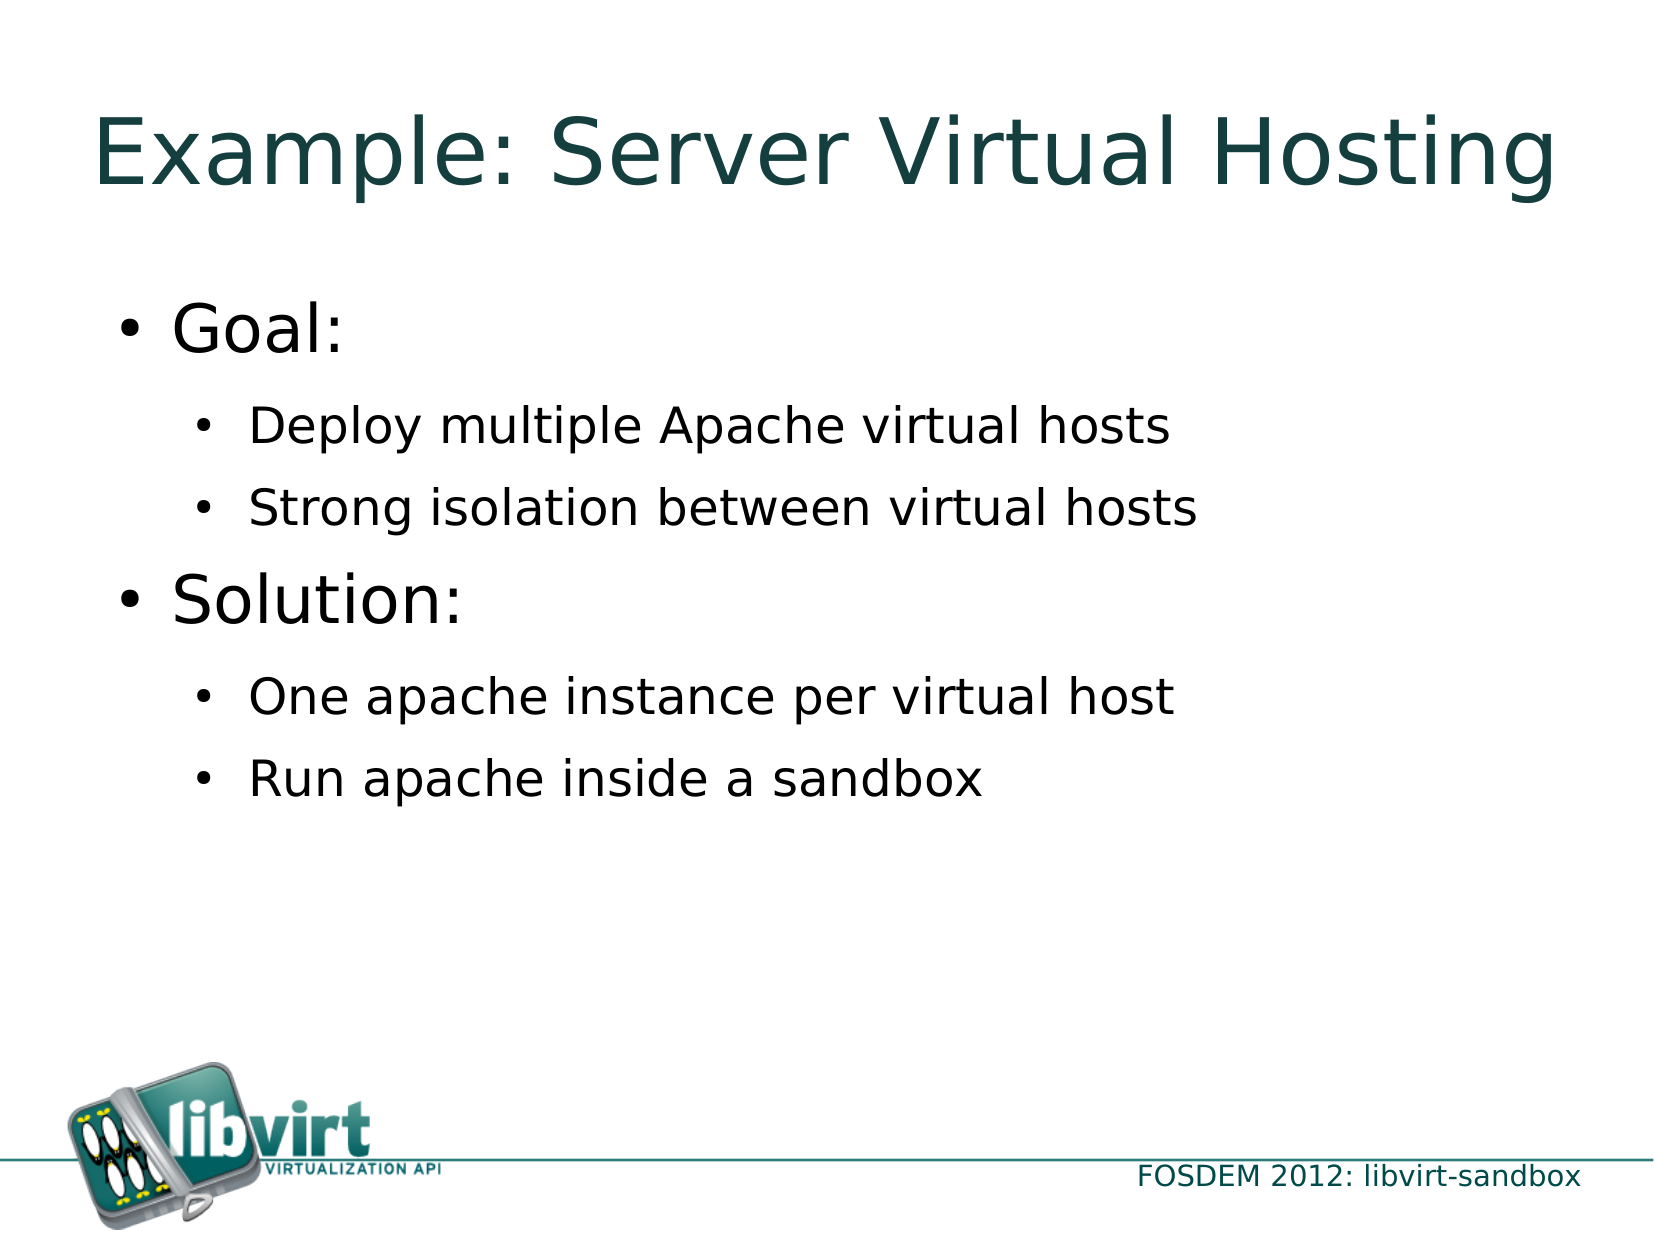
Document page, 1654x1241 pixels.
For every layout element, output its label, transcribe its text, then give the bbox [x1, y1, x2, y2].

list Goal: Deploy multiple Apache virtual hosts Strong isolation between virtual hosts Solution: One apache instance per virtual host Run apache inside a sandbox [82, 290, 1571, 1062]
picture [0, 1062, 1654, 1230]
text_box FOSDEM 2012: libvirt-sandbox [1122, 1151, 1654, 1211]
title Example: Server Virtual Hosting [82, 49, 1571, 257]
